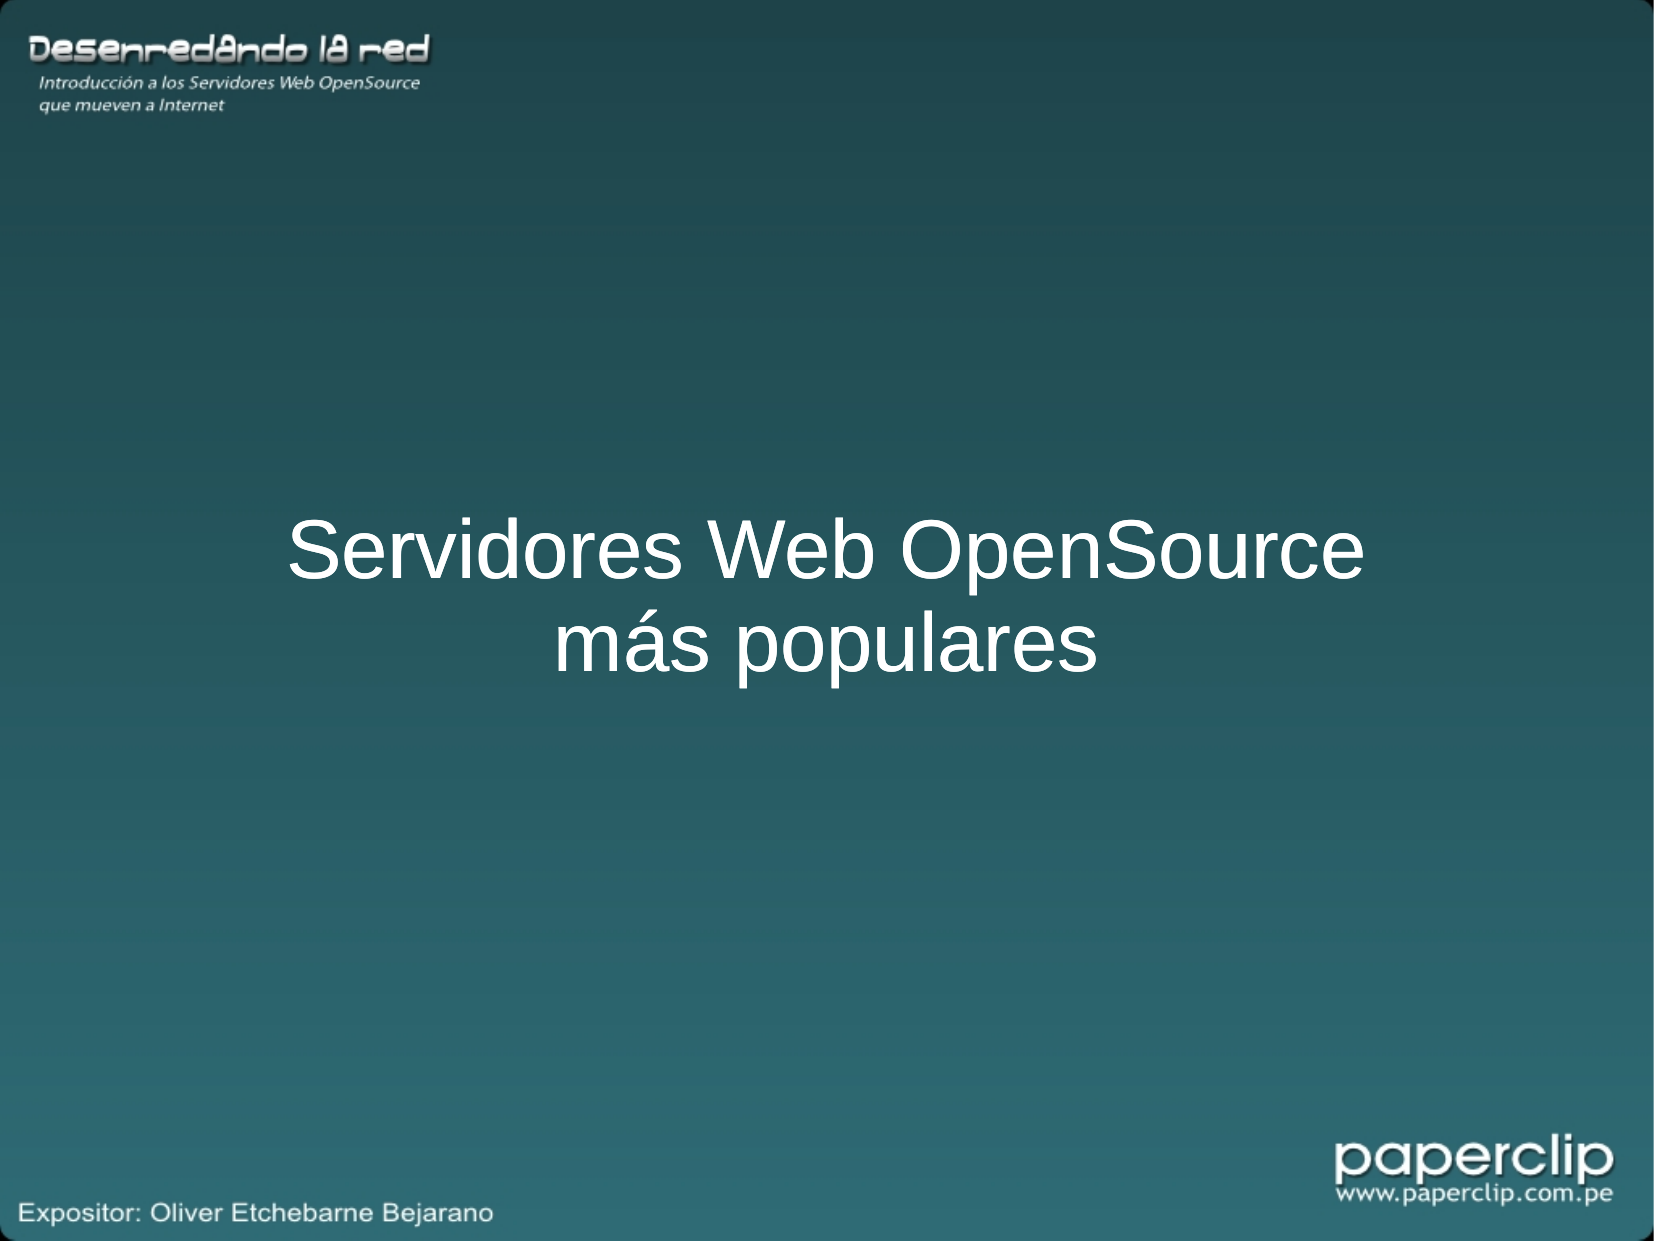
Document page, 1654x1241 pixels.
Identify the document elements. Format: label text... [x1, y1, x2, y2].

title Servidores Web OpenSource más populares [82, 499, 1572, 693]
picture [0, 0, 1654, 1241]
